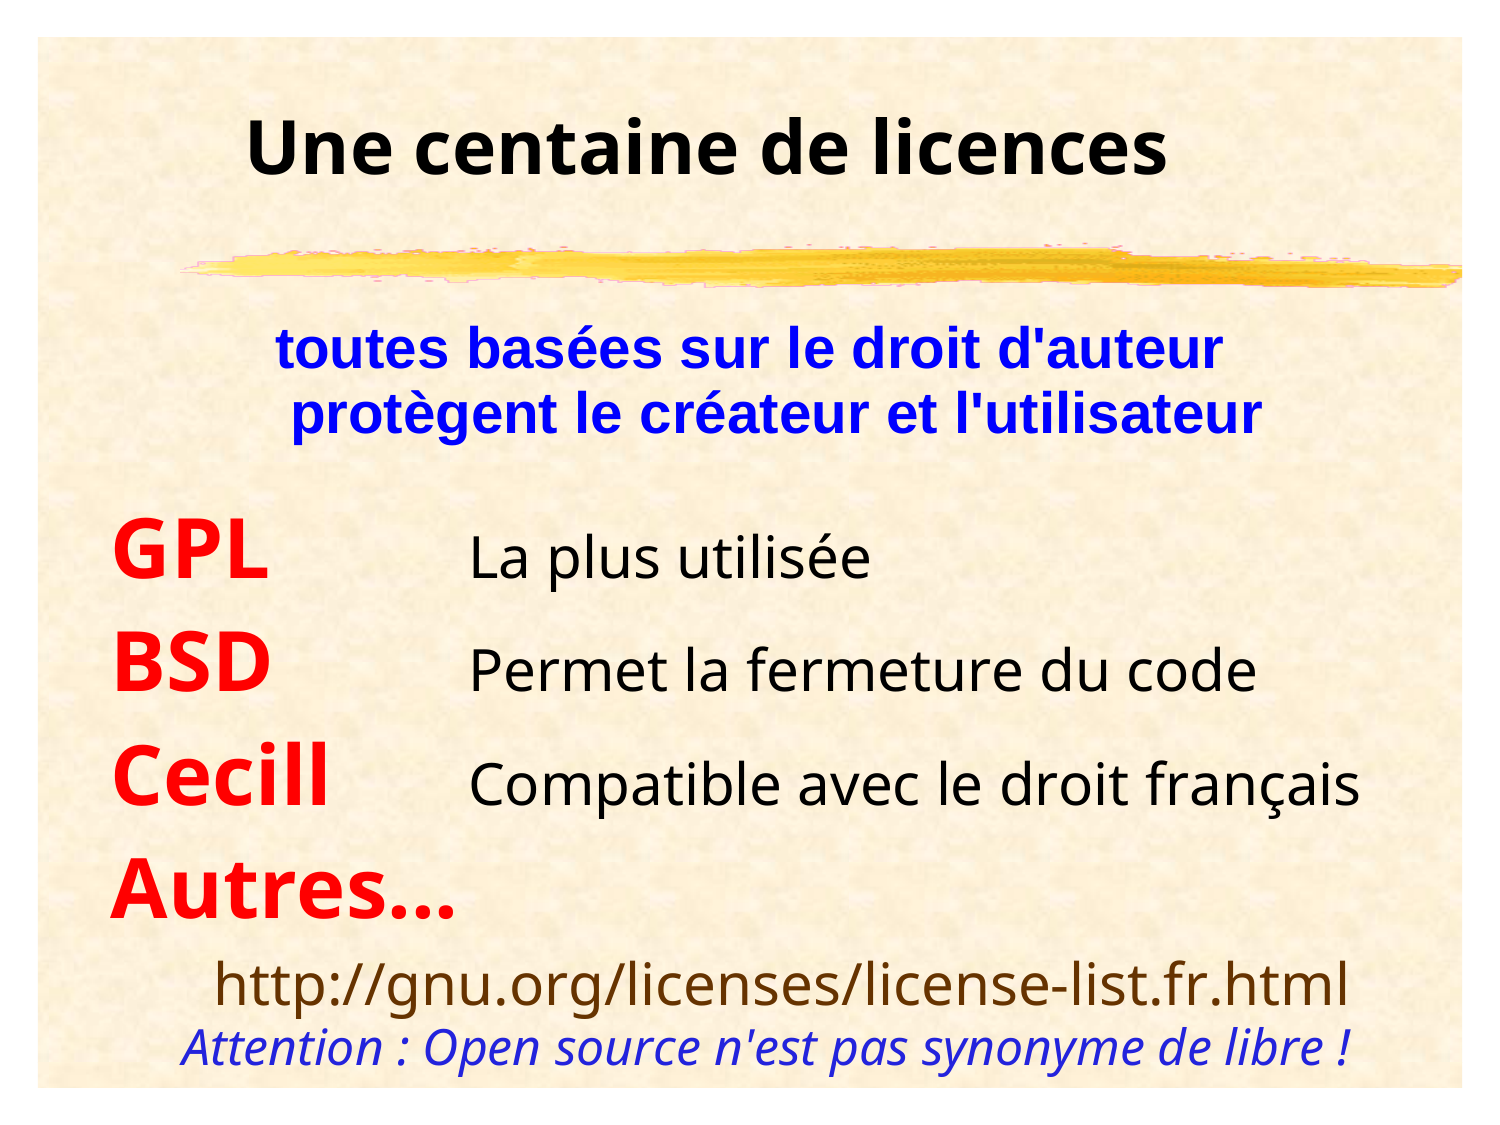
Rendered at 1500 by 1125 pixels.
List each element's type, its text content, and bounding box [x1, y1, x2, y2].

picture [37, 37, 1463, 933]
text_box GPL La plus utilisée BSD Permet la fermeture du code Cecill Compatible avec le droit français Autres... http://gnu.org/licenses/license-list.fr.html [99, 489, 1463, 969]
text_box toutes basées sur le droit d'auteur protègent le créateur et l'utilisateur [37, 308, 1446, 475]
title [37, 933, 1422, 1043]
text_box Attention : Open source n'est pas synonyme de libre ! [96, 1012, 1426, 1073]
title Une centaine de licences [101, 39, 1312, 253]
picture [37, 969, 1463, 1088]
